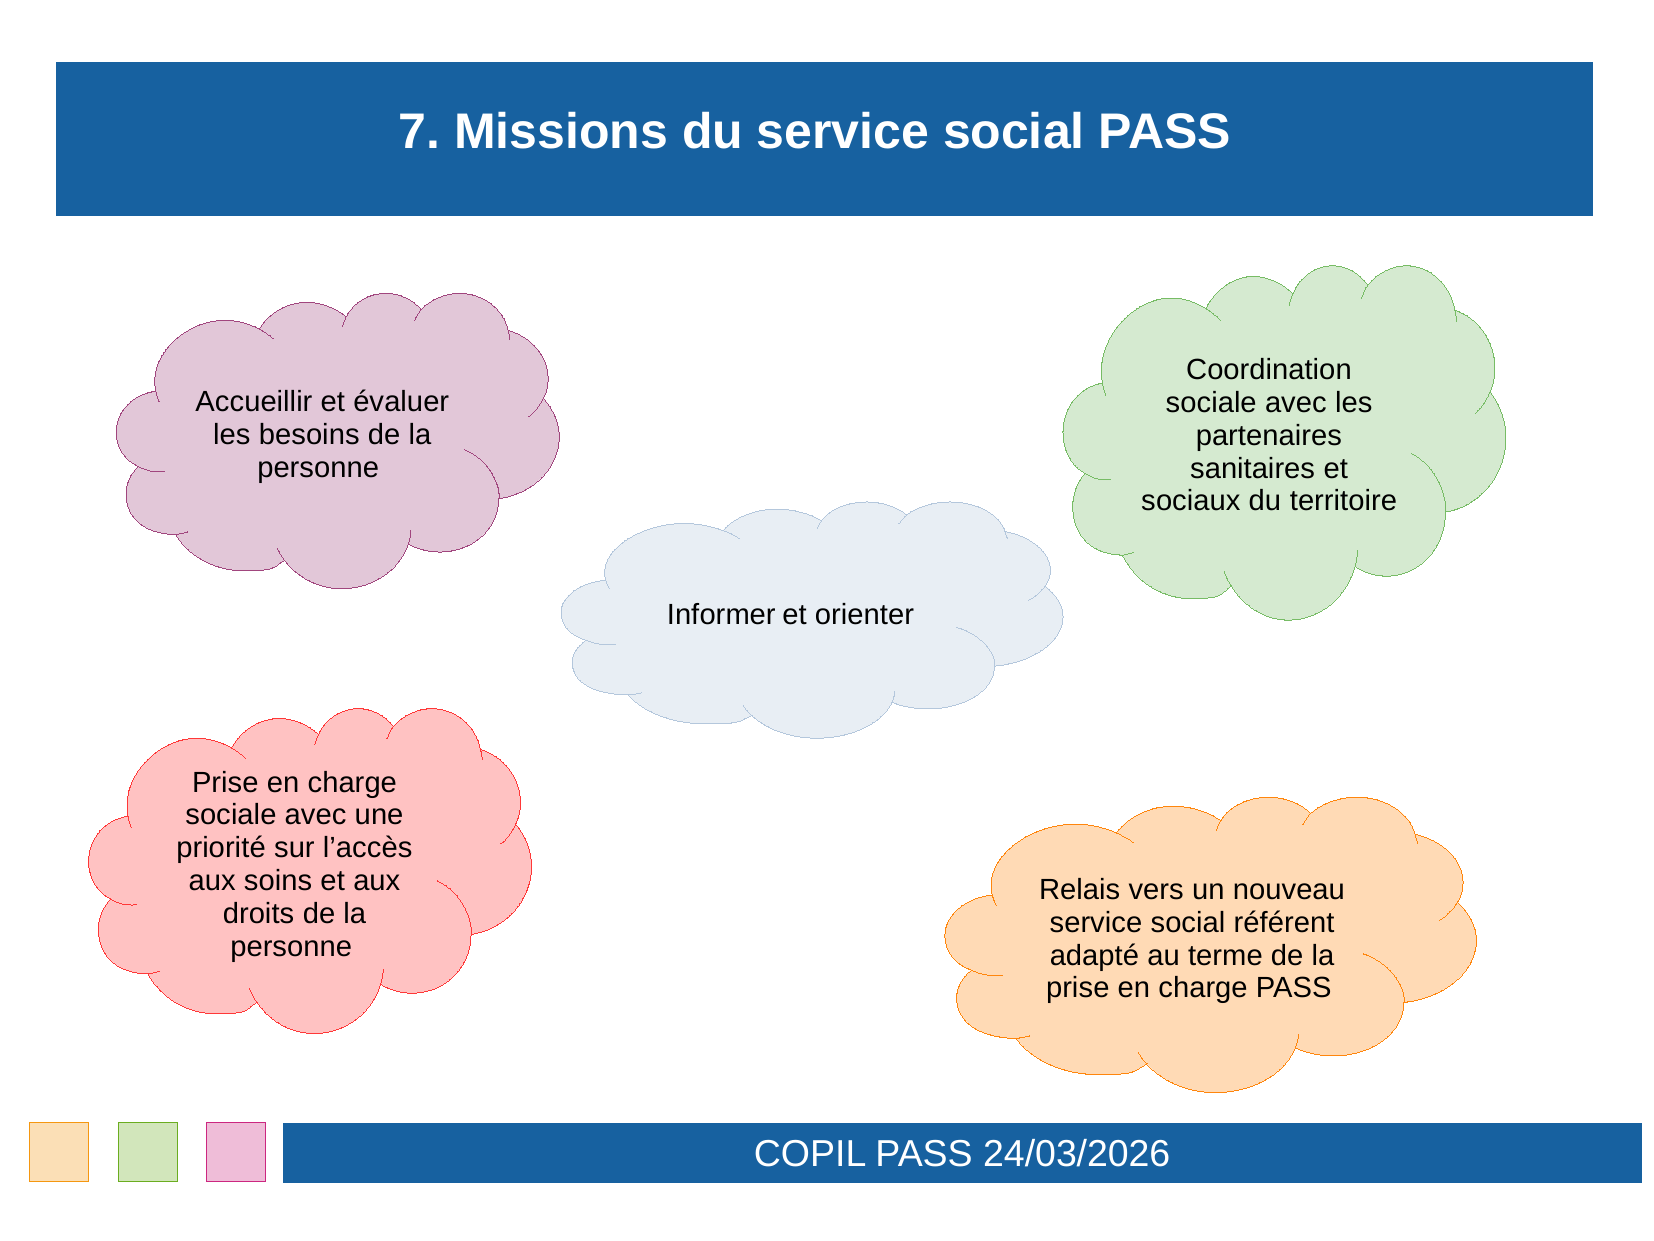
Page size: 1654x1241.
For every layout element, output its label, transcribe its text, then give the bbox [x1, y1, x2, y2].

text_box Coordination sociale avec les partenaires sanitaires et sociaux du territoire [1062, 265, 1506, 621]
text_box [29, 1122, 89, 1182]
text_box Prise en charge sociale avec une priorité sur l’accès aux soins et aux droits de la personne [88, 708, 532, 1034]
title 7. Missions du service social PASS [82, 0, 1548, 314]
text_box [1548, 62, 1593, 216]
text_box [56, 62, 82, 216]
text_box COPIL PASS 24/03/2026 [283, 1123, 1642, 1183]
text_box [206, 1122, 266, 1182]
text_box Informer et orienter [561, 501, 1064, 739]
text_box [118, 1122, 178, 1182]
text_box Accueillir et évaluer les besoins de la personne [116, 293, 560, 589]
text_box Relais vers un nouveau service social référent adapté au terme de la prise en charge PASS [944, 797, 1477, 1093]
